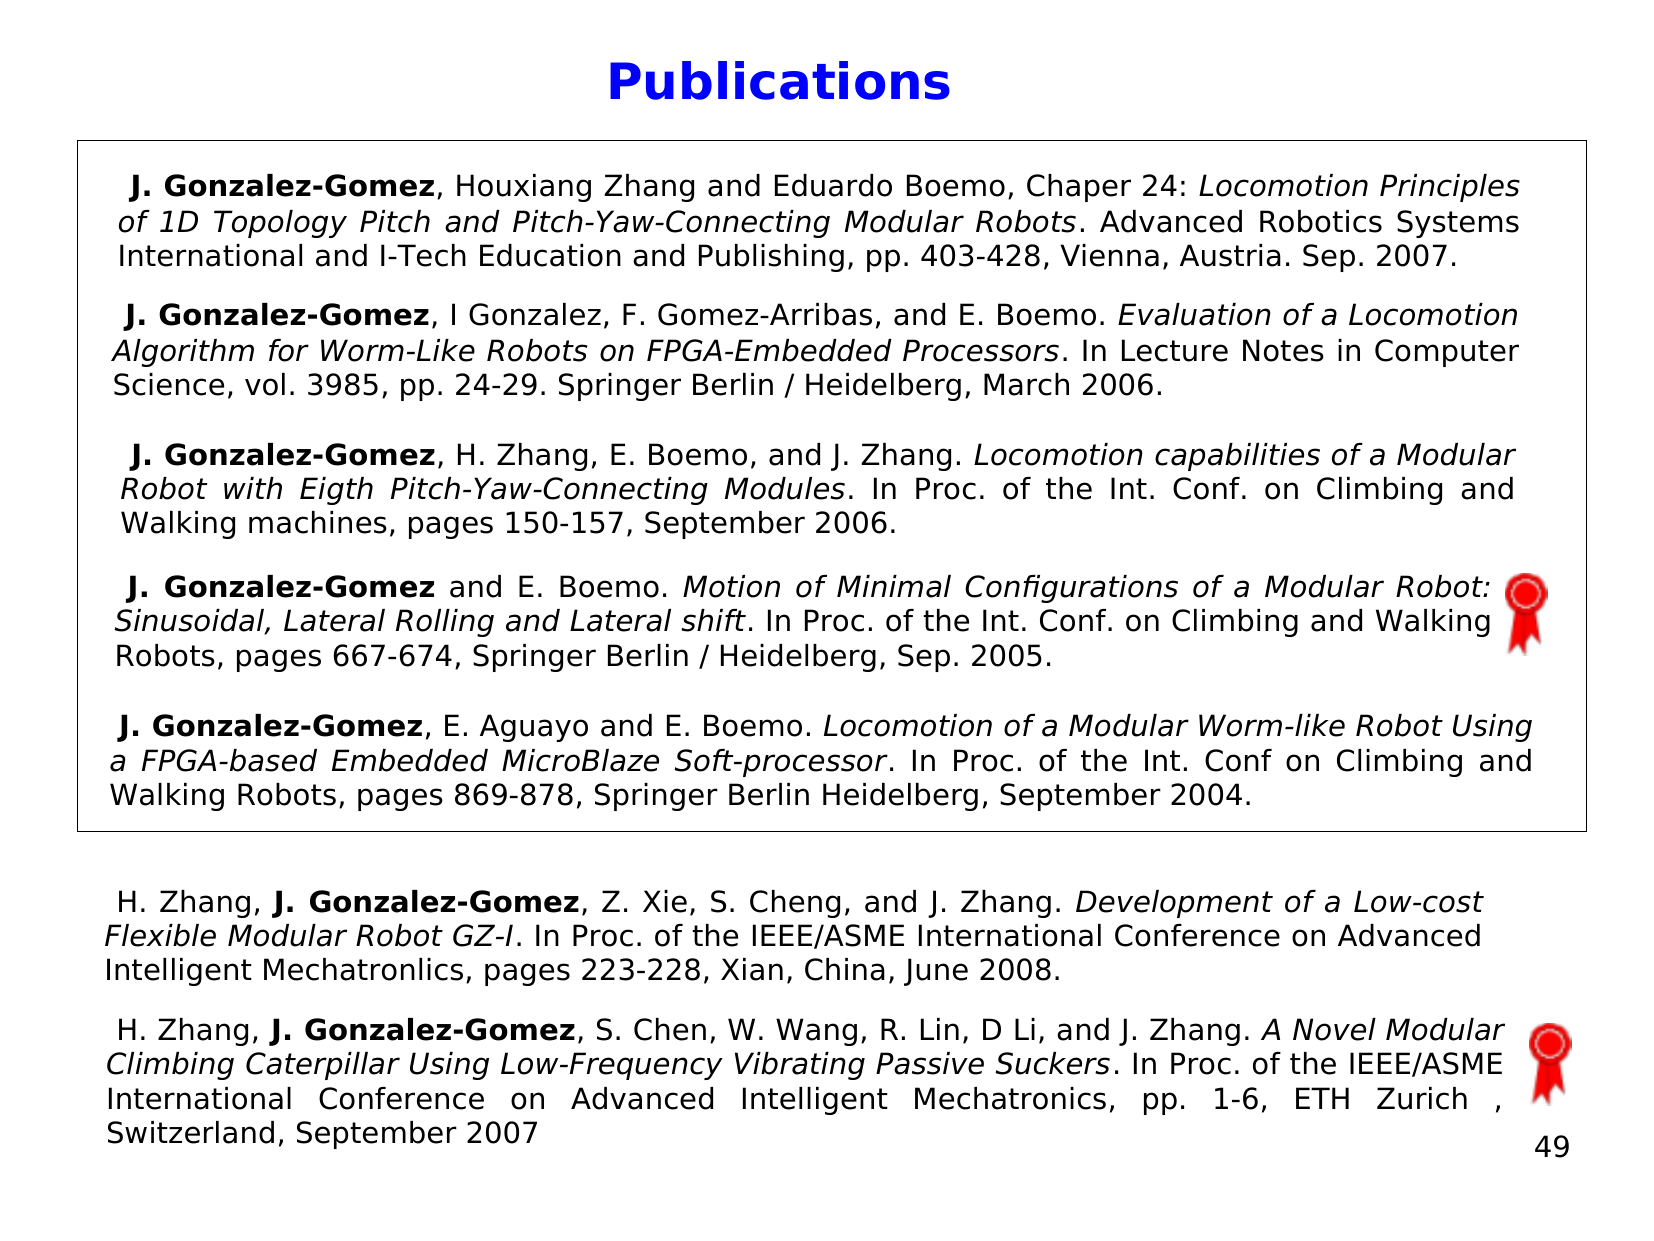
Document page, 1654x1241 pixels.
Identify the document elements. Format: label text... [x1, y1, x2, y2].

text_box J. Gonzalez-Gomez, Houxiang Zhang and Eduardo Boemo, Chaper 24: Locomotion Principles of 1D Topology Pitch and Pitch-Yaw-Connecting Modular Robots. Advanced Robotics Systems International and I-Tech Education and Publishing, pp. 403-428, Vienna, Austria. Sep. 2007. [102, 154, 1558, 282]
text_box J. Gonzalez-Gomez and E. Boemo. Motion of Minimal Configurations of a Modular Robot: Sinusoidal, Lateral Rolling and Lateral shift. In Proc. of the Int. Conf. on Climbing and Walking Robots, pages 667-674, Springer Berlin / Heidelberg, Sep. 2005. [99, 563, 1555, 681]
text_box J. Gonzalez-Gomez, H. Zhang, E. Boemo, and J. Zhang. Locomotion capabilities of a Modular Robot with Eigth Pitch-Yaw-Connecting Modules. In Proc. of the Int. Conf. on Climbing and Walking machines, pages 150-157, September 2006. [105, 430, 1560, 549]
picture [1505, 573, 1548, 656]
text_box J. Gonzalez-Gomez, E. Aguayo and E. Boemo. Locomotion of a Modular Worm-like Robot Using a FPGA-based Embedded MicroBlaze Soft-processor. In Proc. of the Int. Conf on Climbing and Walking Robots, pages 869-878, Springer Berlin Heidelberg, September 2004. [94, 702, 1550, 820]
text_box H. Zhang, J. Gonzalez-Gomez, Z. Xie, S. Cheng, and J. Zhang. Development of a Low-cost Flexible Modular Robot GZ-I. In Proc. of the IEEE/ASME International Conference on Advanced Intelligent Mechatronlics, pages 223-228, Xian, China, June 2008. [89, 877, 1544, 996]
picture [1529, 1023, 1572, 1106]
text_box H. Zhang, J. Gonzalez-Gomez, S. Chen, W. Wang, R. Lin, D Li, and J. Zhang. A Novel Modular Climbing Caterpillar Using Low-Frequency Vibrating Passive Suckers. In Proc. of the IEEE/ASME International Conference on Advanced Intelligent Mechatronics, pp. 1-6, ETH Zurich , Switzerland, September 2007 [91, 1006, 1546, 1159]
text_box Publications [591, 46, 961, 120]
text_box J. Gonzalez-Gomez, I Gonzalez, F. Gomez-Arribas, and E. Boemo. Evaluation of a Locomotion Algorithm for Worm-Like Robots on FPGA-Embedded Processors. In Lecture Notes in Computer Science, vol. 3985, pp. 24-29. Springer Berlin / Heidelberg, March 2006. [97, 283, 1553, 411]
